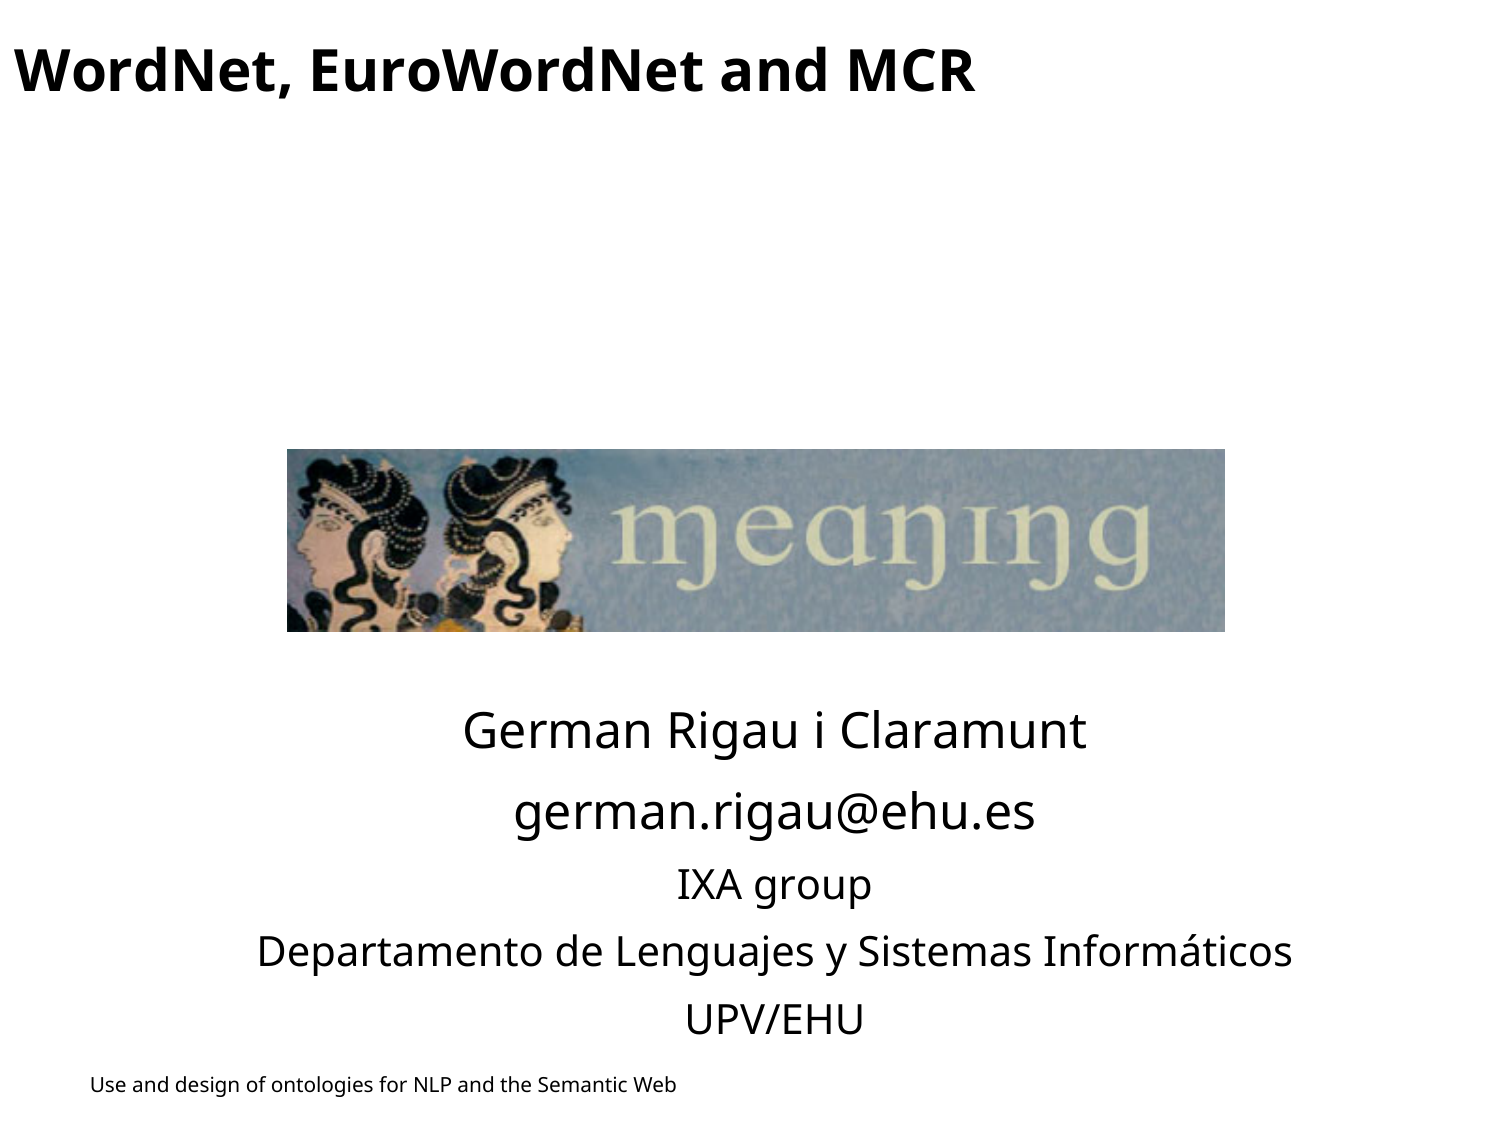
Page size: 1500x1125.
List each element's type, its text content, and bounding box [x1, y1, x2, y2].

text_box WordNet, EuroWordNet and MCR [0, 0, 1276, 117]
text_box German Rigau i Claramunt german.rigau@ehu.es IXA group Departamento de Lenguajes y Sistemas Informáticos UPV/EHU [112, 687, 1438, 1051]
picture [287, 449, 1225, 632]
